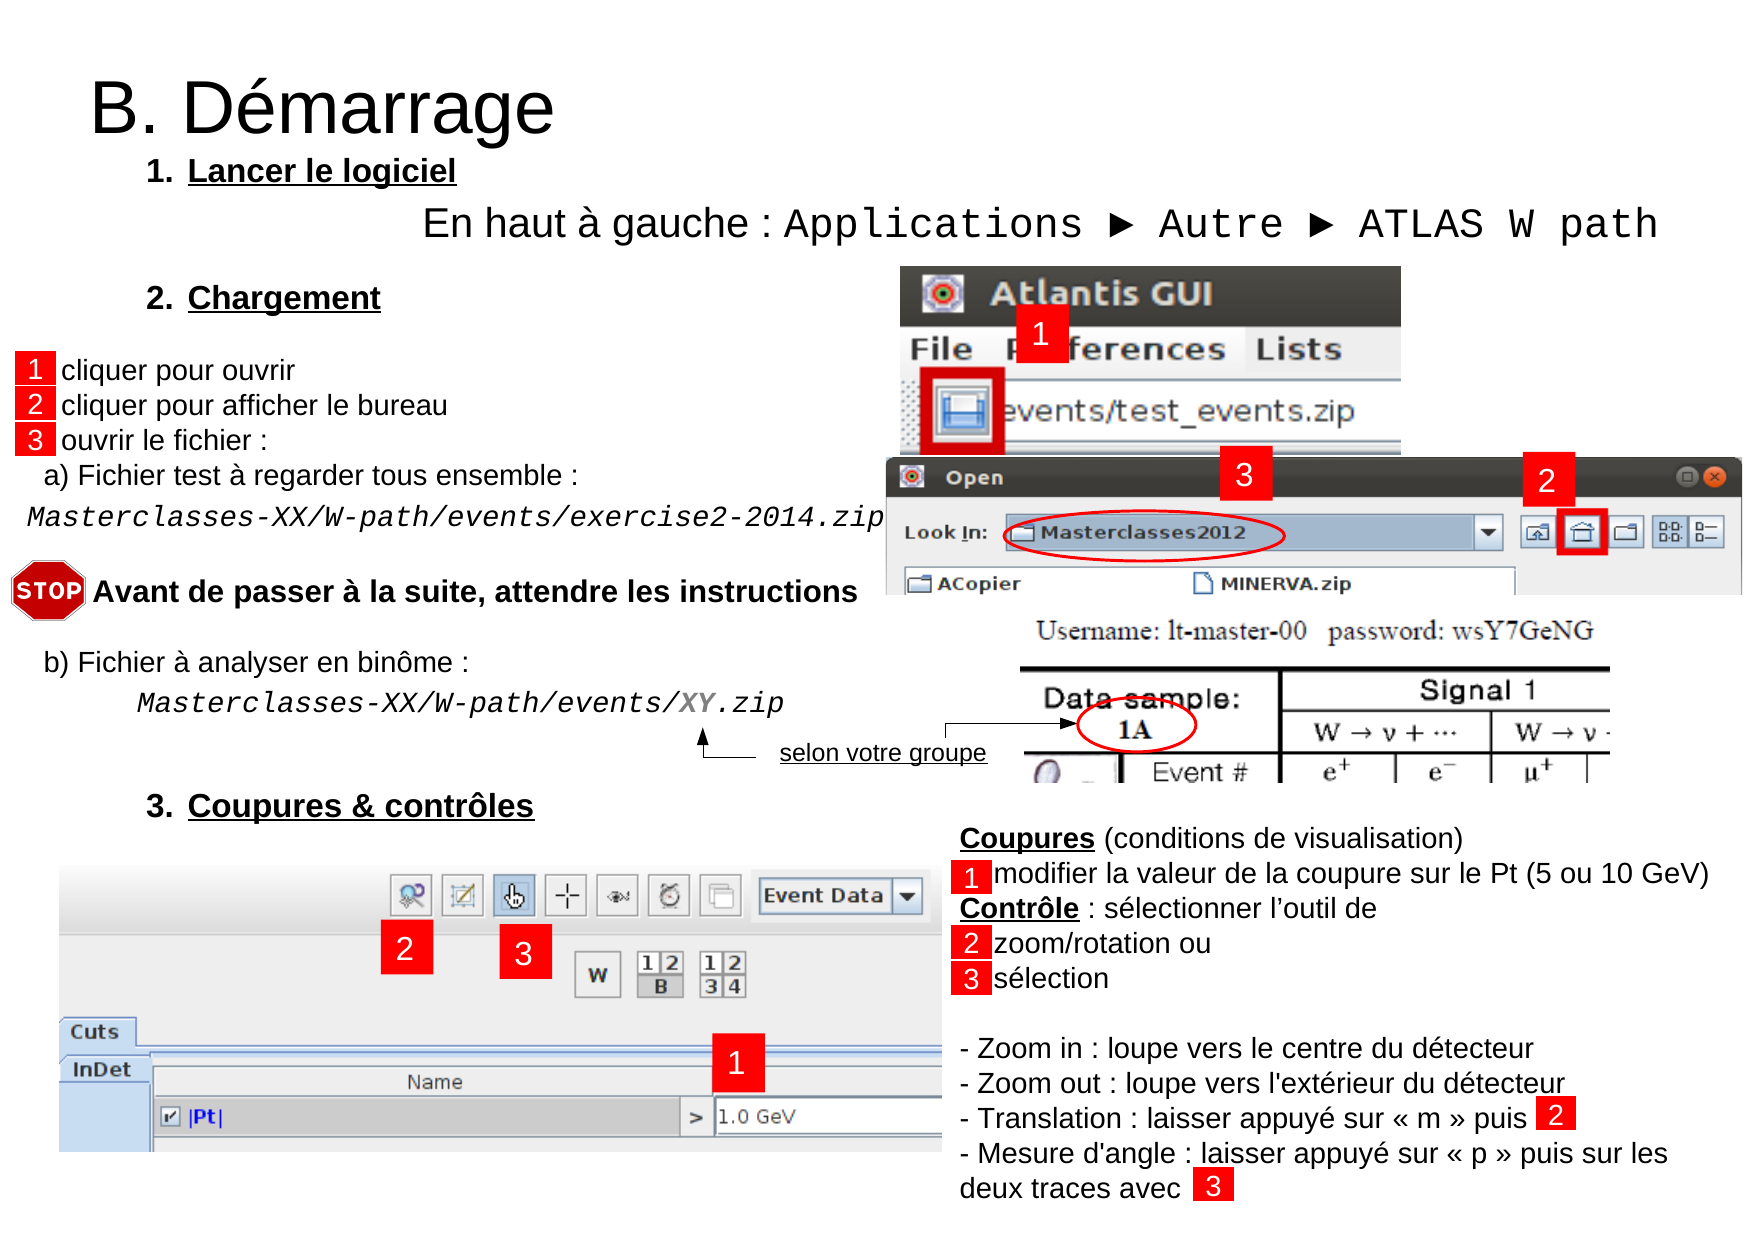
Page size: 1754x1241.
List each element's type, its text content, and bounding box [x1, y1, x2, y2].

text_box 3 [1220, 445, 1273, 501]
text_box 3 [14, 421, 57, 457]
picture [1686, 457, 1743, 595]
text_box 1 [712, 1033, 765, 1093]
text_box 1 [14, 350, 57, 385]
list Lancer le logiciel Chargement Coupures & contrôles [75, 141, 1686, 1128]
text_box 3 [950, 960, 993, 996]
text_box Coupures (conditions de visualisation) 1) modifier la valeur de la coupure sur le Pt (5 ou 10 GeV) Contrôle : sélectionner l’outil de 5) zoom/rotation ou 6) sélection - Zoom in : loupe vers le centre du détecteur - Zoom out : loupe vers l'extérieur du détecteur - Translation : laisser appuyé sur « m » puis - Mesure d'angle : laisser appuyé sur « p » puis sur les deux traces avec [944, 812, 1728, 1212]
text_box 3 [499, 924, 553, 979]
text_box 3 [1192, 1166, 1235, 1202]
text_box 2 [1535, 1095, 1577, 1131]
text_box Avant de passer à la suite, attendre les instructions [77, 563, 889, 624]
text_box 2 [380, 919, 434, 975]
text_box 1 [1016, 304, 1069, 364]
text_box 2 [14, 385, 57, 421]
title B. Démarrage [75, 50, 1686, 141]
text_box selon votre groupe [764, 728, 1024, 774]
text_box 1) cliquer pour ouvrir 2) cliquer pour afficher le bureau 3) ouvrir le fichier : a) Fichier test à regarder tous ensemble : Masterclasses-XX/W-path/events/exercise2-2014.zip b) Fichier à analyser en binôme : Masterclasses-XX/W-path/events/XY.zip [12, 621, 75, 727]
text_box 1 [950, 859, 993, 895]
picture [59, 865, 942, 1152]
picture [11, 560, 86, 621]
text_box 2 [1522, 451, 1576, 507]
text_box 2 [950, 924, 993, 960]
text_box 1) cliquer pour ouvrir 2) cliquer pour afficher le bureau 3) ouvrir le fichier : a) Fichier test à regarder tous ensemble : Masterclasses-XX/W-path/events/exercise2-2014.zip b) Fichier à analyser en binôme : Masterclasses-XX/W-path/events/XY.zip [12, 343, 75, 560]
